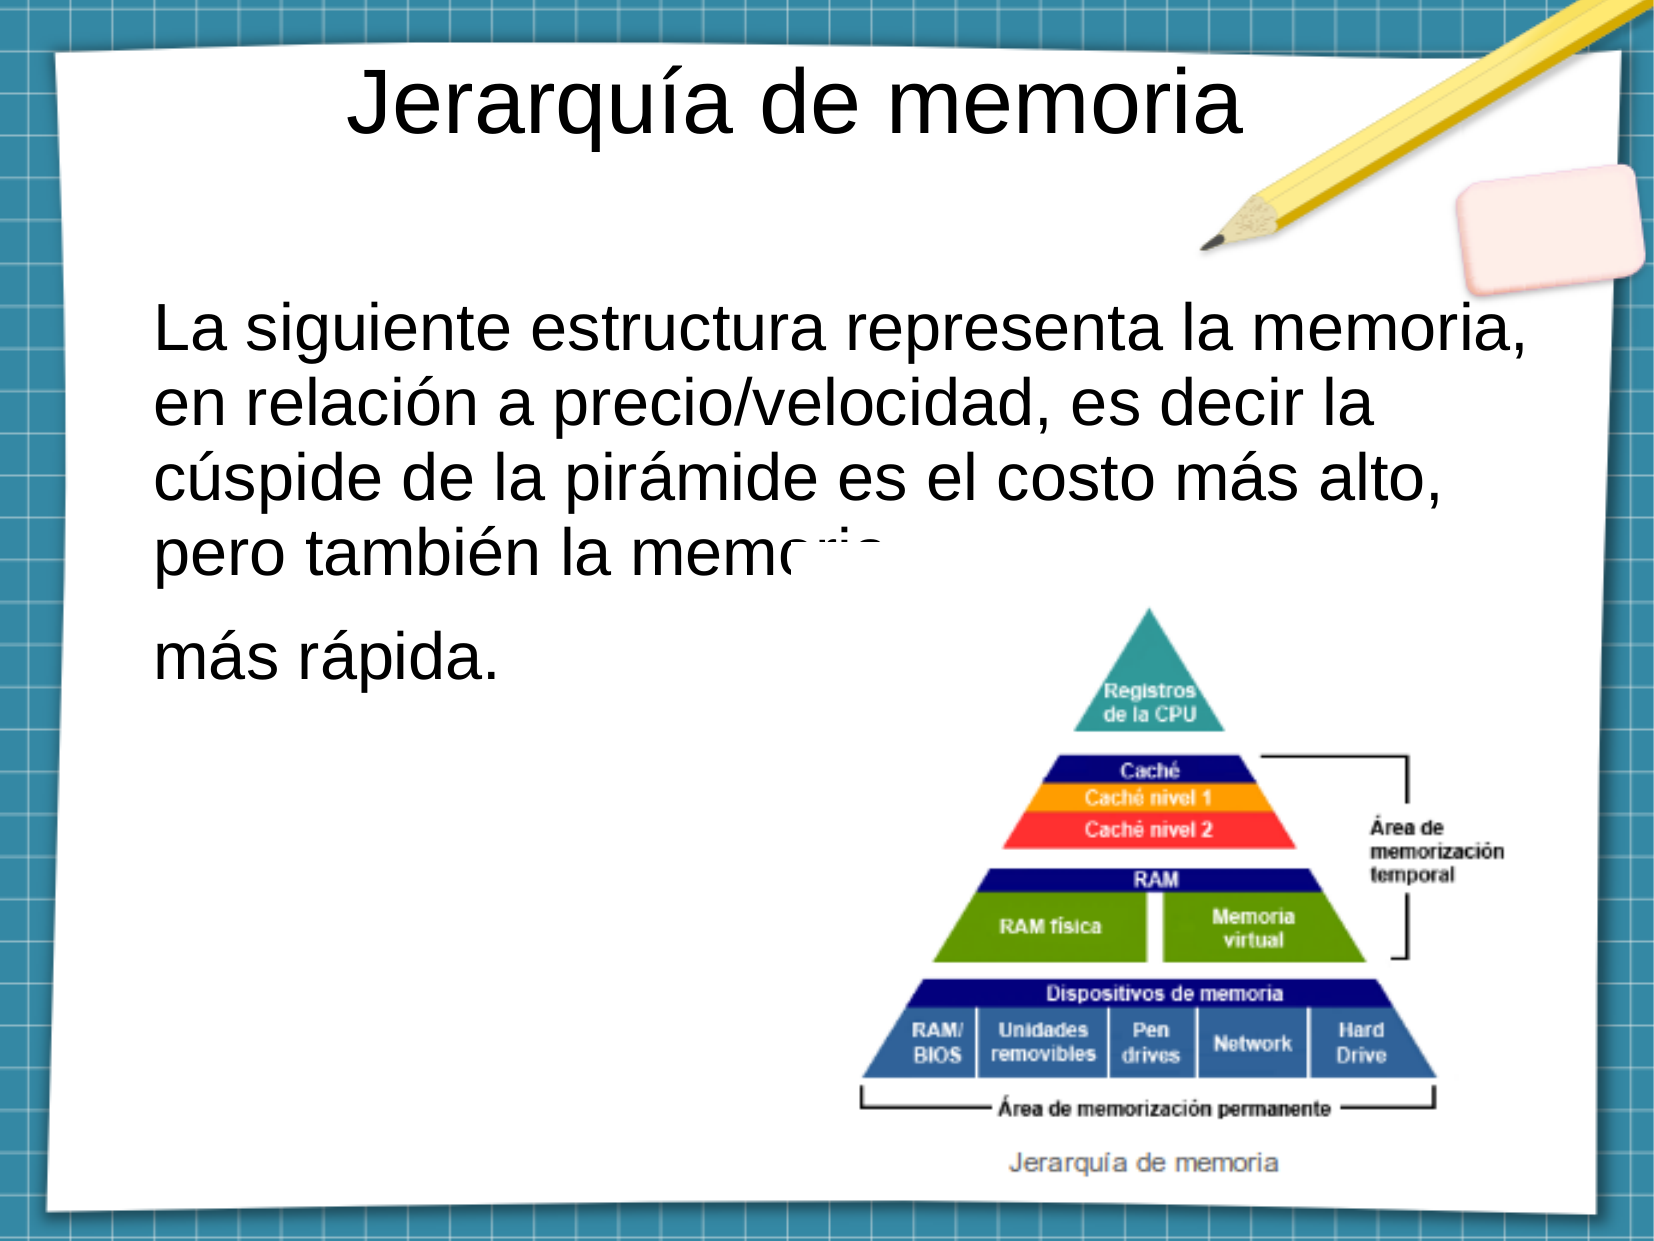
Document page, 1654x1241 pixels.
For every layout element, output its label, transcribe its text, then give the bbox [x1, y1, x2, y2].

list La siguiente estructura representa la memoria, en relación a precio/velocidad, es decir la cúspide de la pirámide es el costo más alto, pero también la memoria más rápida. [82, 290, 1571, 1010]
title Jerarquía de memoria [82, 38, 1571, 268]
picture [0, 0, 1654, 1241]
